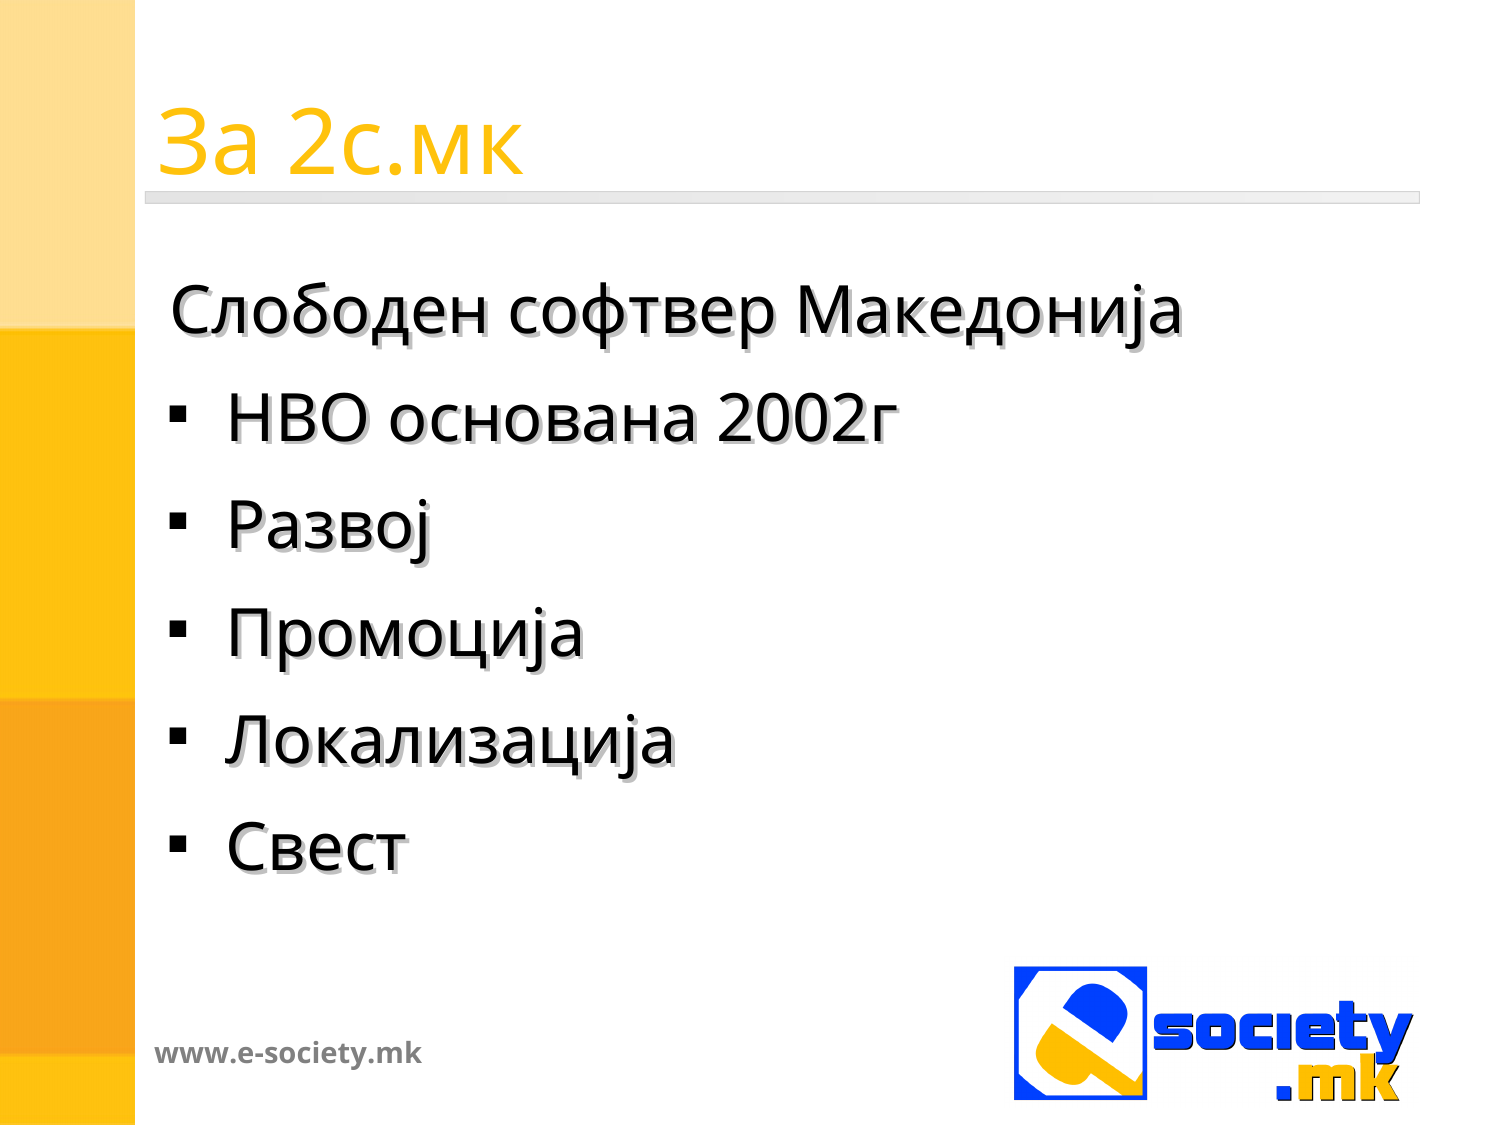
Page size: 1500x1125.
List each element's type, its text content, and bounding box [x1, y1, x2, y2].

title За 2с.мк [134, 0, 1425, 312]
list Слободен софтвер Македонија НВО основана 2002г Развој Промоција Локализација Свест [169, 262, 1425, 1006]
picture [1004, 1006, 1419, 1108]
picture [0, 0, 135, 1125]
